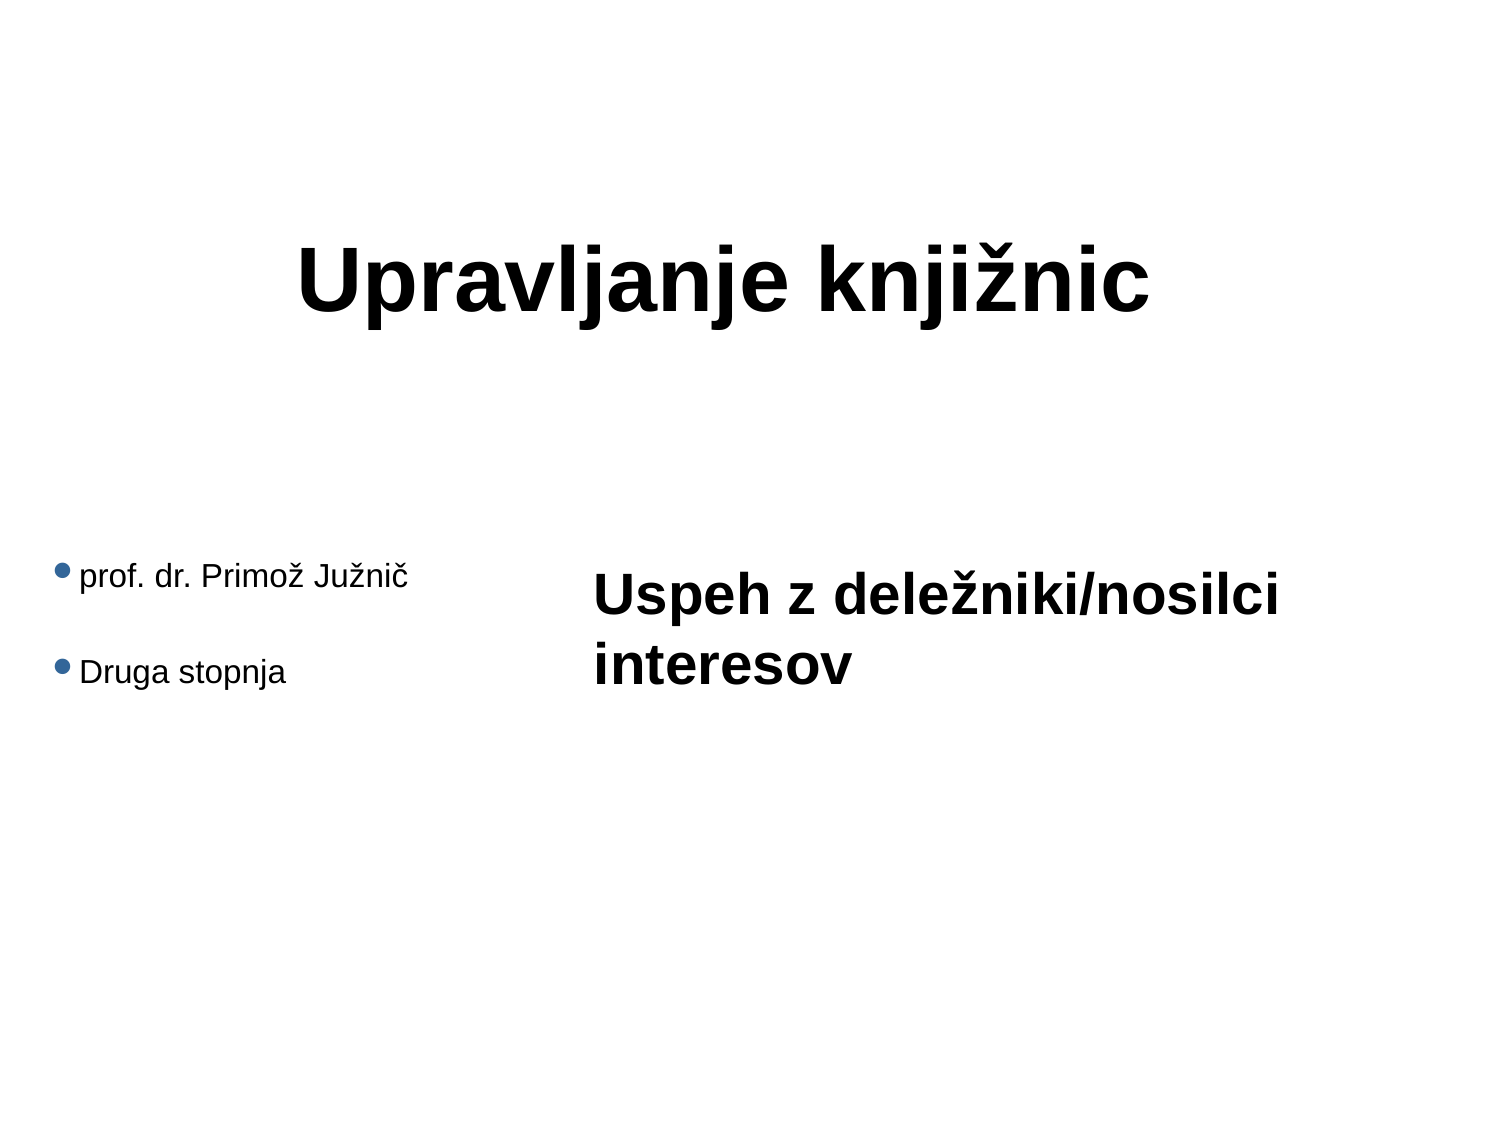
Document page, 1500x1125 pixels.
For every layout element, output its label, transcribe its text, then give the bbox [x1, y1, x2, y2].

list prof. dr. Primož Južnič Druga stopnja [37, 450, 463, 1051]
title Upravljanje knjižnic [112, 149, 1388, 338]
text_box Uspeh z deležniki/nosilci interesov [578, 449, 1375, 976]
